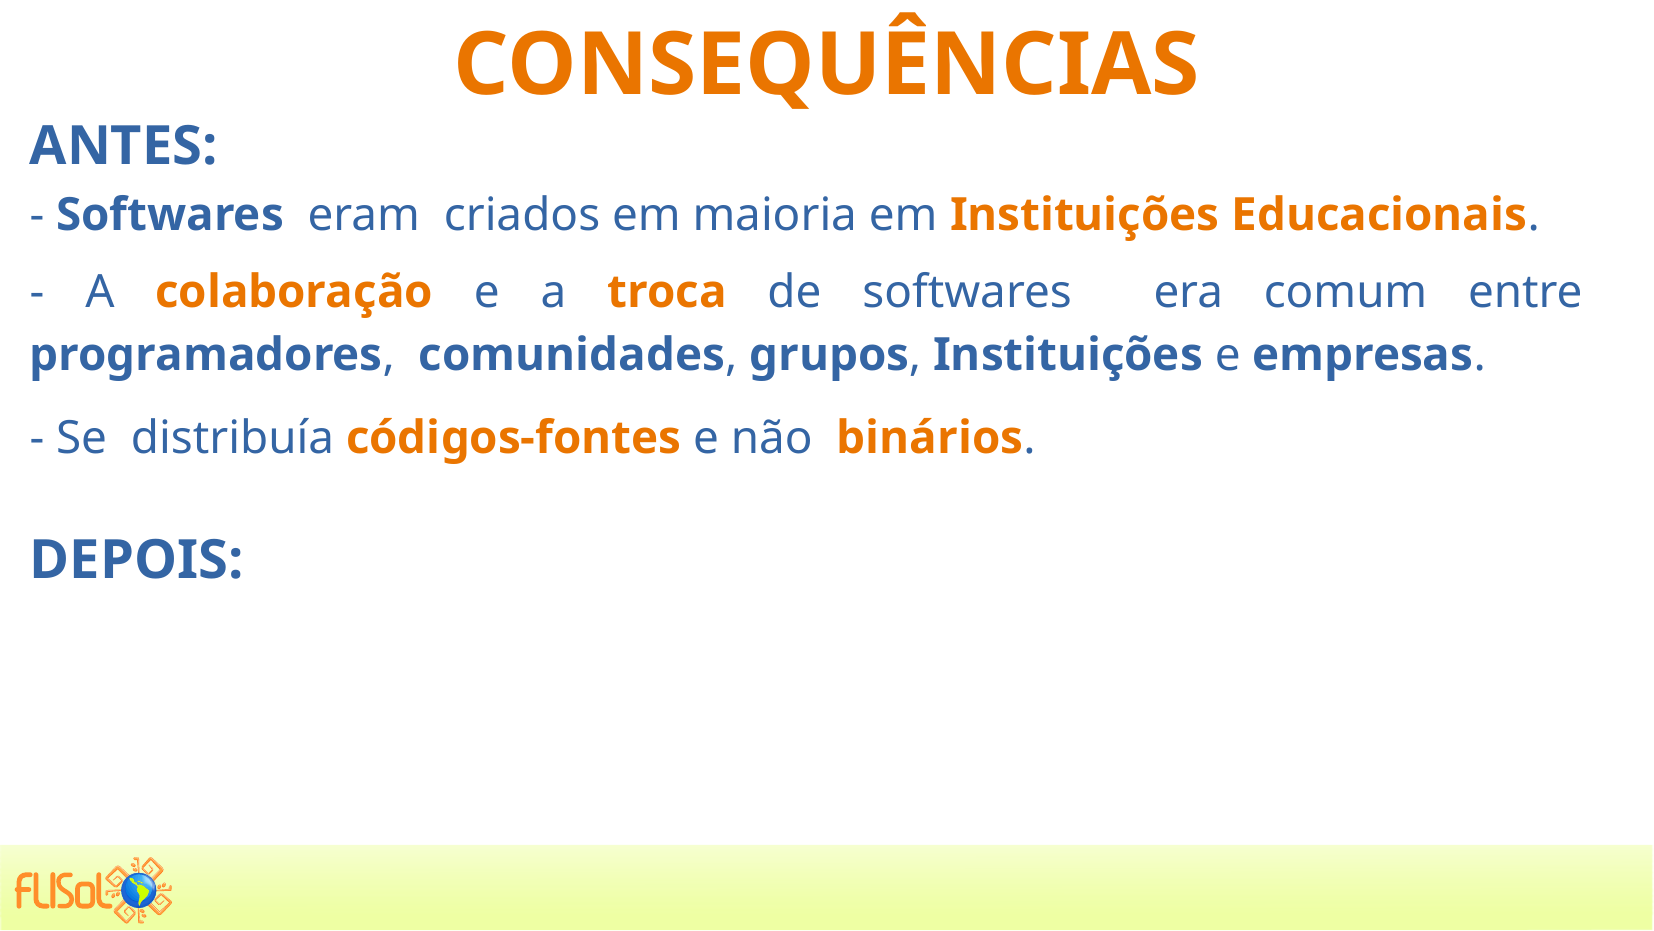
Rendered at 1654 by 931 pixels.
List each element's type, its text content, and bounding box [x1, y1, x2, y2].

text_box ANTES: [29, 109, 1625, 177]
text_box - Se distribuía códigos-fontes e não binários. [29, 409, 1625, 462]
text_box DEPOIS: [29, 523, 1625, 591]
text_box - A colaboração e a troca de softwares era comum entre programadores, comunidades, grupos, Instituições e empresas. [29, 269, 1625, 373]
text_box - Softwares eram criados em maioria em Instituições Educacionais. [29, 186, 1625, 239]
text_box [0, 844, 1654, 931]
text_box CONSEQUÊNCIAS [29, 11, 1625, 109]
